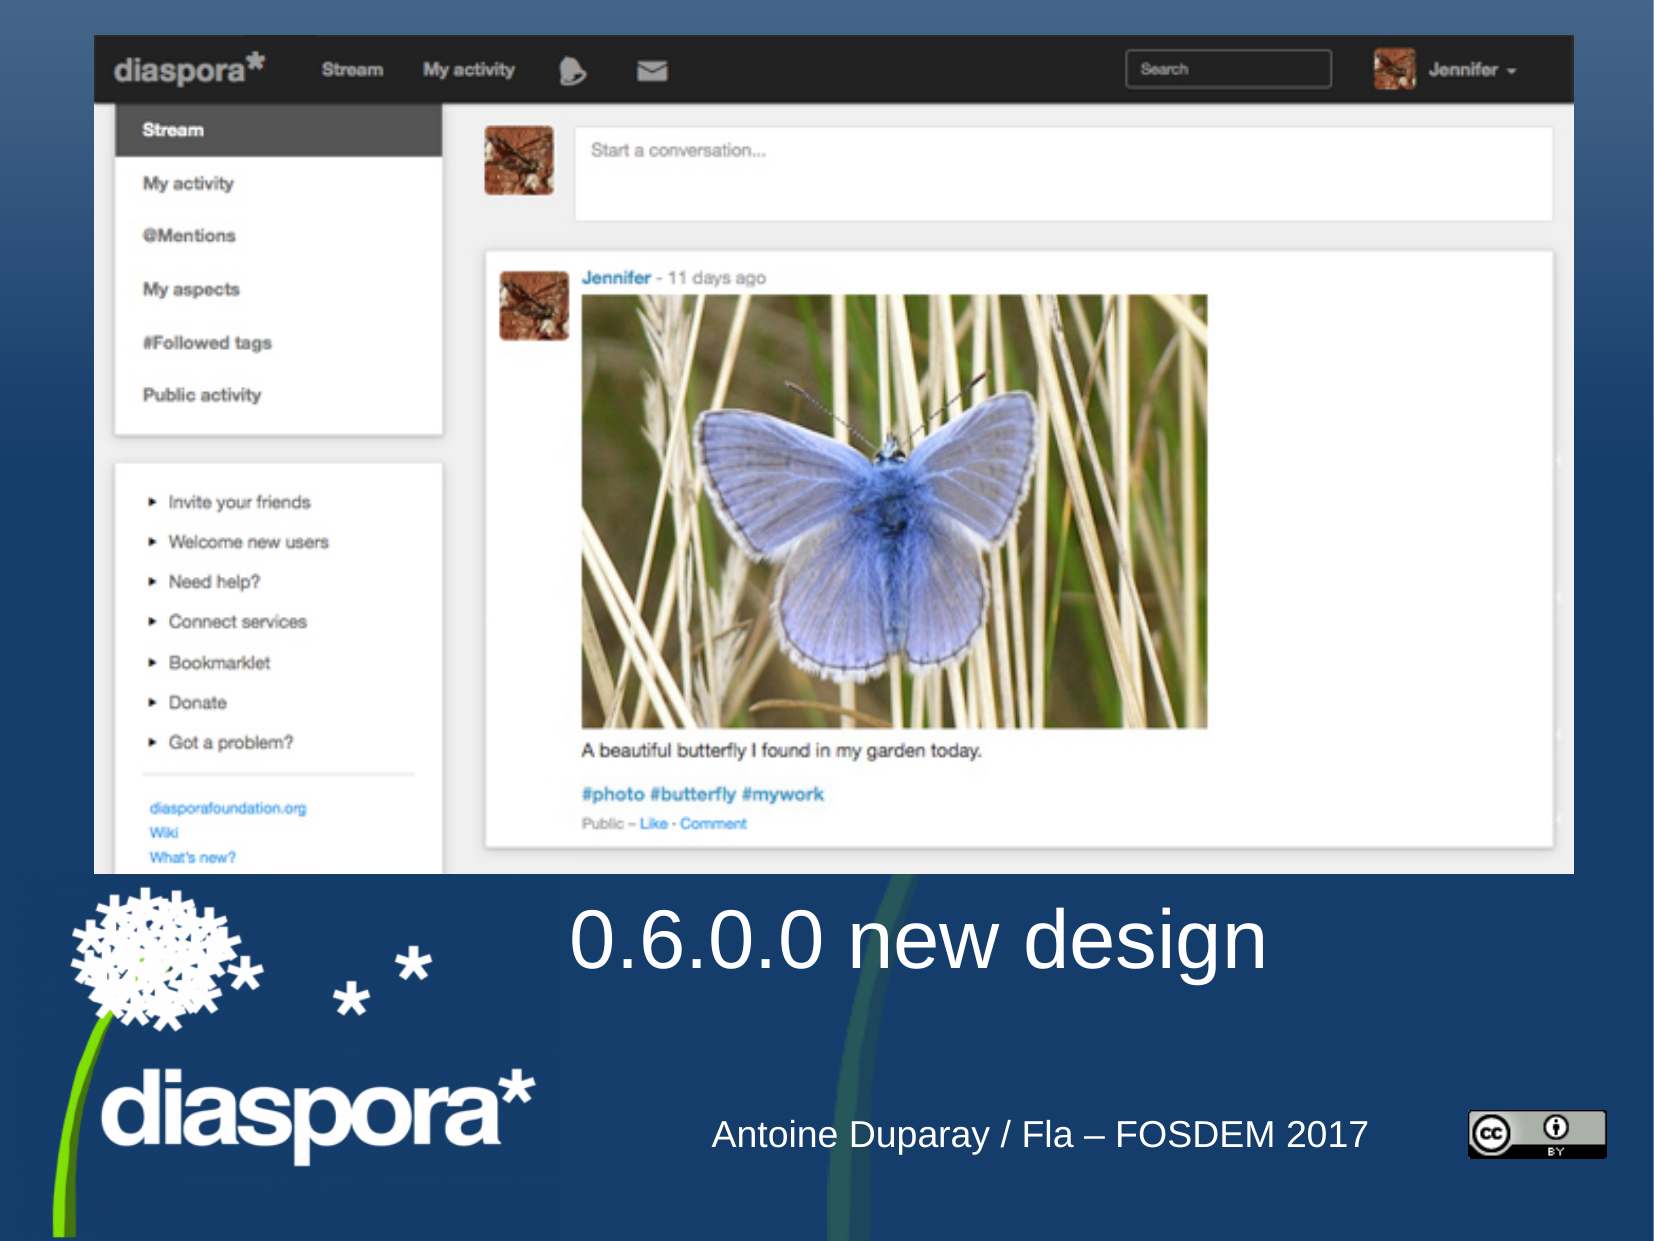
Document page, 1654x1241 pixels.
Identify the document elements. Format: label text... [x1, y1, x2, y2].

text_box 0.6.0.0 new design [555, 885, 1359, 1087]
text_box Antoine Duparay / Fla – FOSDEM 2017 [696, 1105, 1394, 1205]
picture [0, 0, 1654, 1241]
